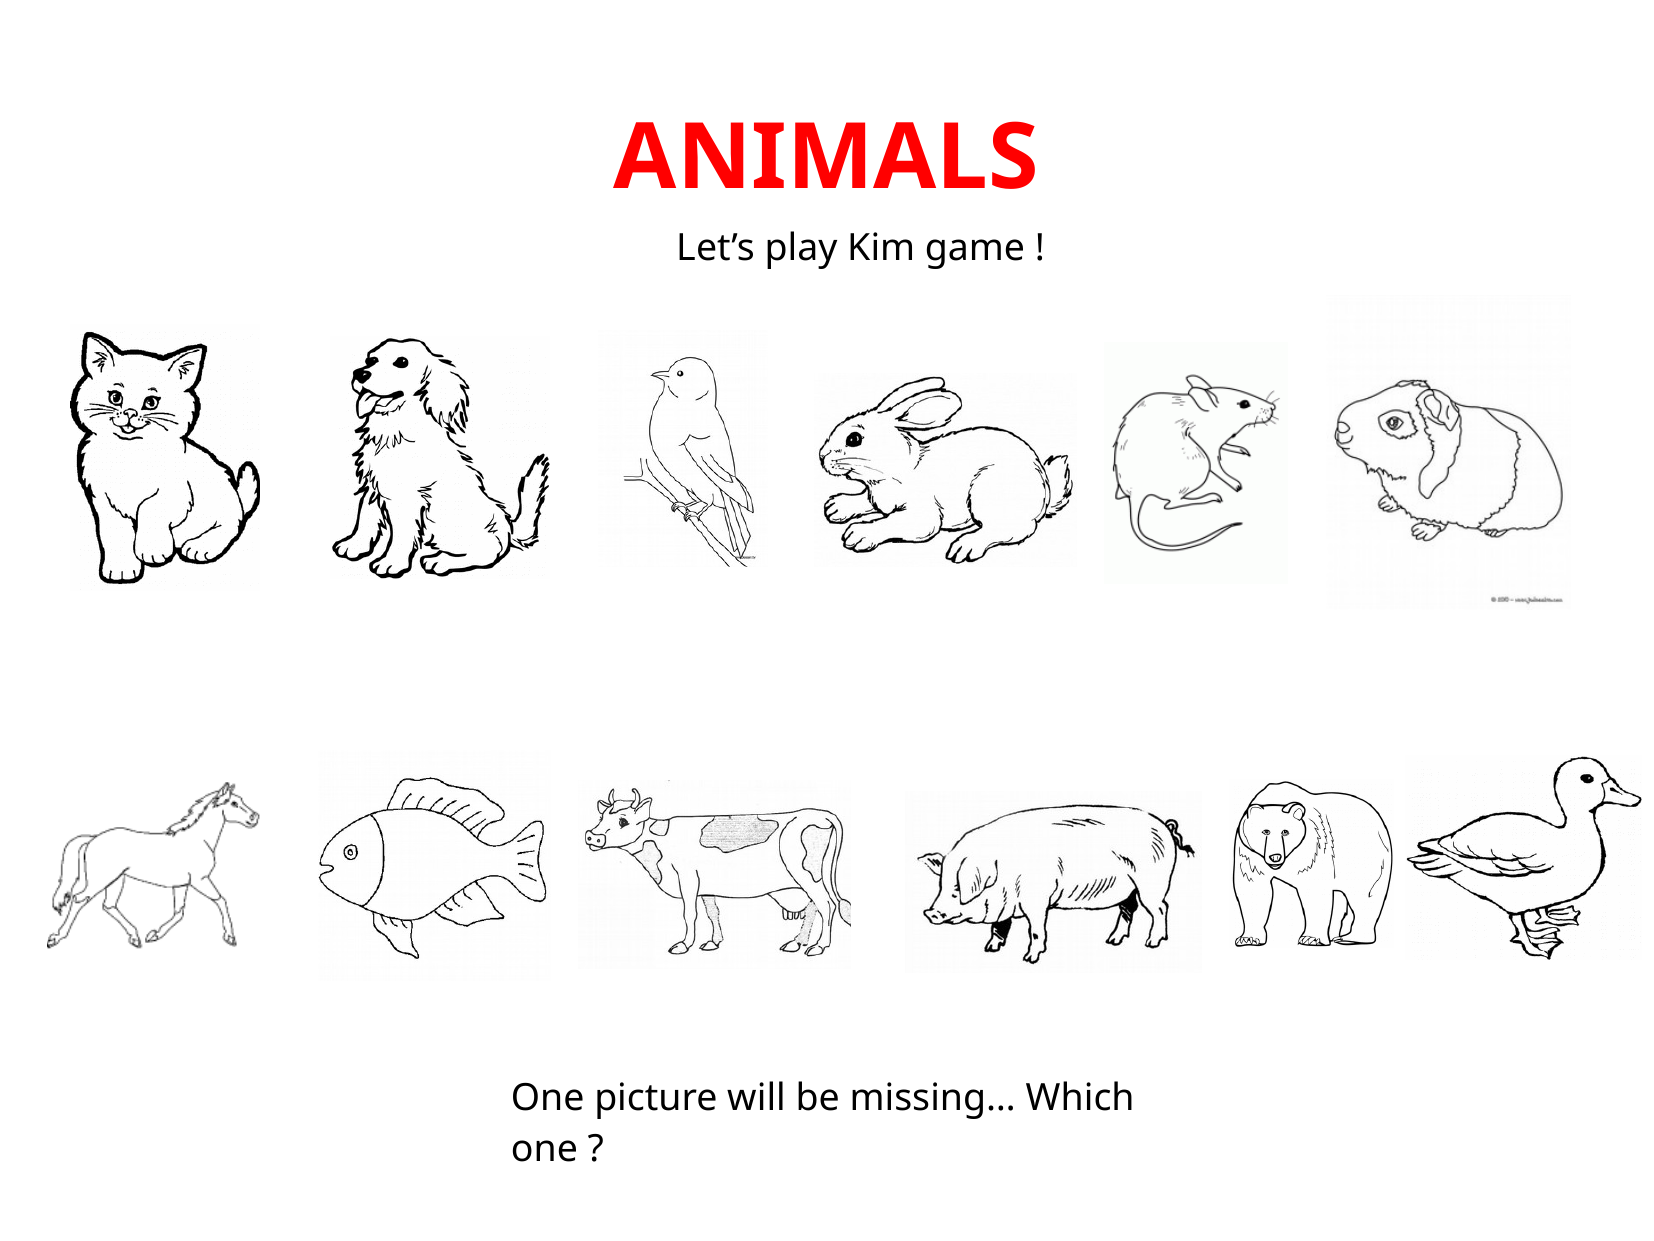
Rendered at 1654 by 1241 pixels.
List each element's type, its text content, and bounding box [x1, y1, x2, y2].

text_box One picture will be missing… Which one ? [496, 1062, 1205, 1171]
picture [598, 330, 768, 567]
picture [905, 791, 1202, 973]
picture [330, 336, 550, 579]
text_box Let’s play Kim game ! [661, 212, 1182, 274]
picture [318, 750, 551, 981]
title ANIMALS [82, 49, 1571, 257]
picture [1104, 342, 1288, 584]
picture [1229, 779, 1394, 948]
picture [814, 373, 1077, 567]
picture [1326, 295, 1571, 610]
picture [578, 780, 851, 969]
picture [1405, 755, 1642, 960]
picture [70, 324, 260, 591]
picture [47, 767, 261, 978]
